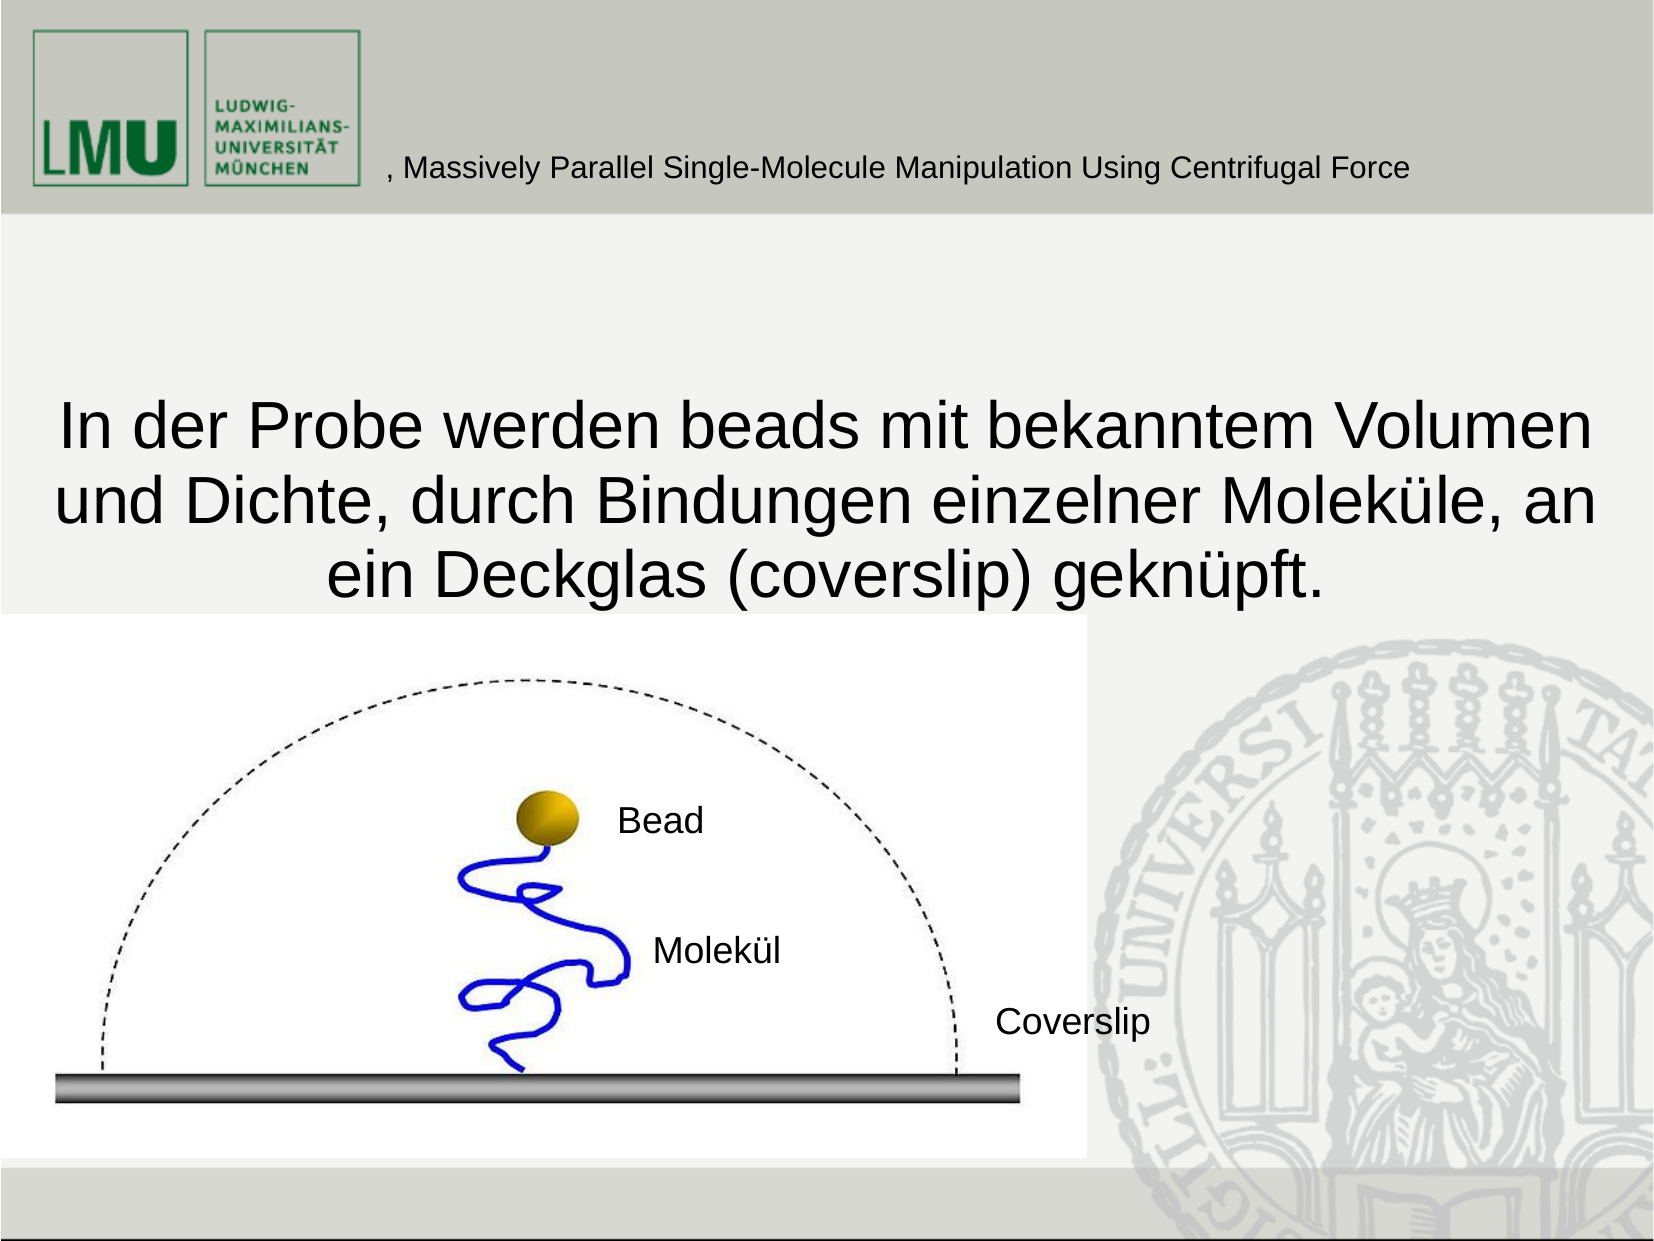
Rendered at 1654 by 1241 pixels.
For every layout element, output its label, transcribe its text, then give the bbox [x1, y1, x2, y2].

text_box Coverslip [980, 993, 1309, 1063]
text_box Molekül [637, 922, 967, 993]
picture [1, 0, 1654, 1241]
subtitle In der Probe werden beads mit bekanntem Volumen und Dichte, durch Bindungen einzelner Moleküle, an ein Deckglas (coverslip) geknüpft. [23, 212, 1630, 863]
text_box Philipp Lorenz, Massively Parallel Single-Molecule Manipulation Using Centrifugal Force [362, 142, 1619, 213]
text_box Bead [602, 792, 931, 863]
